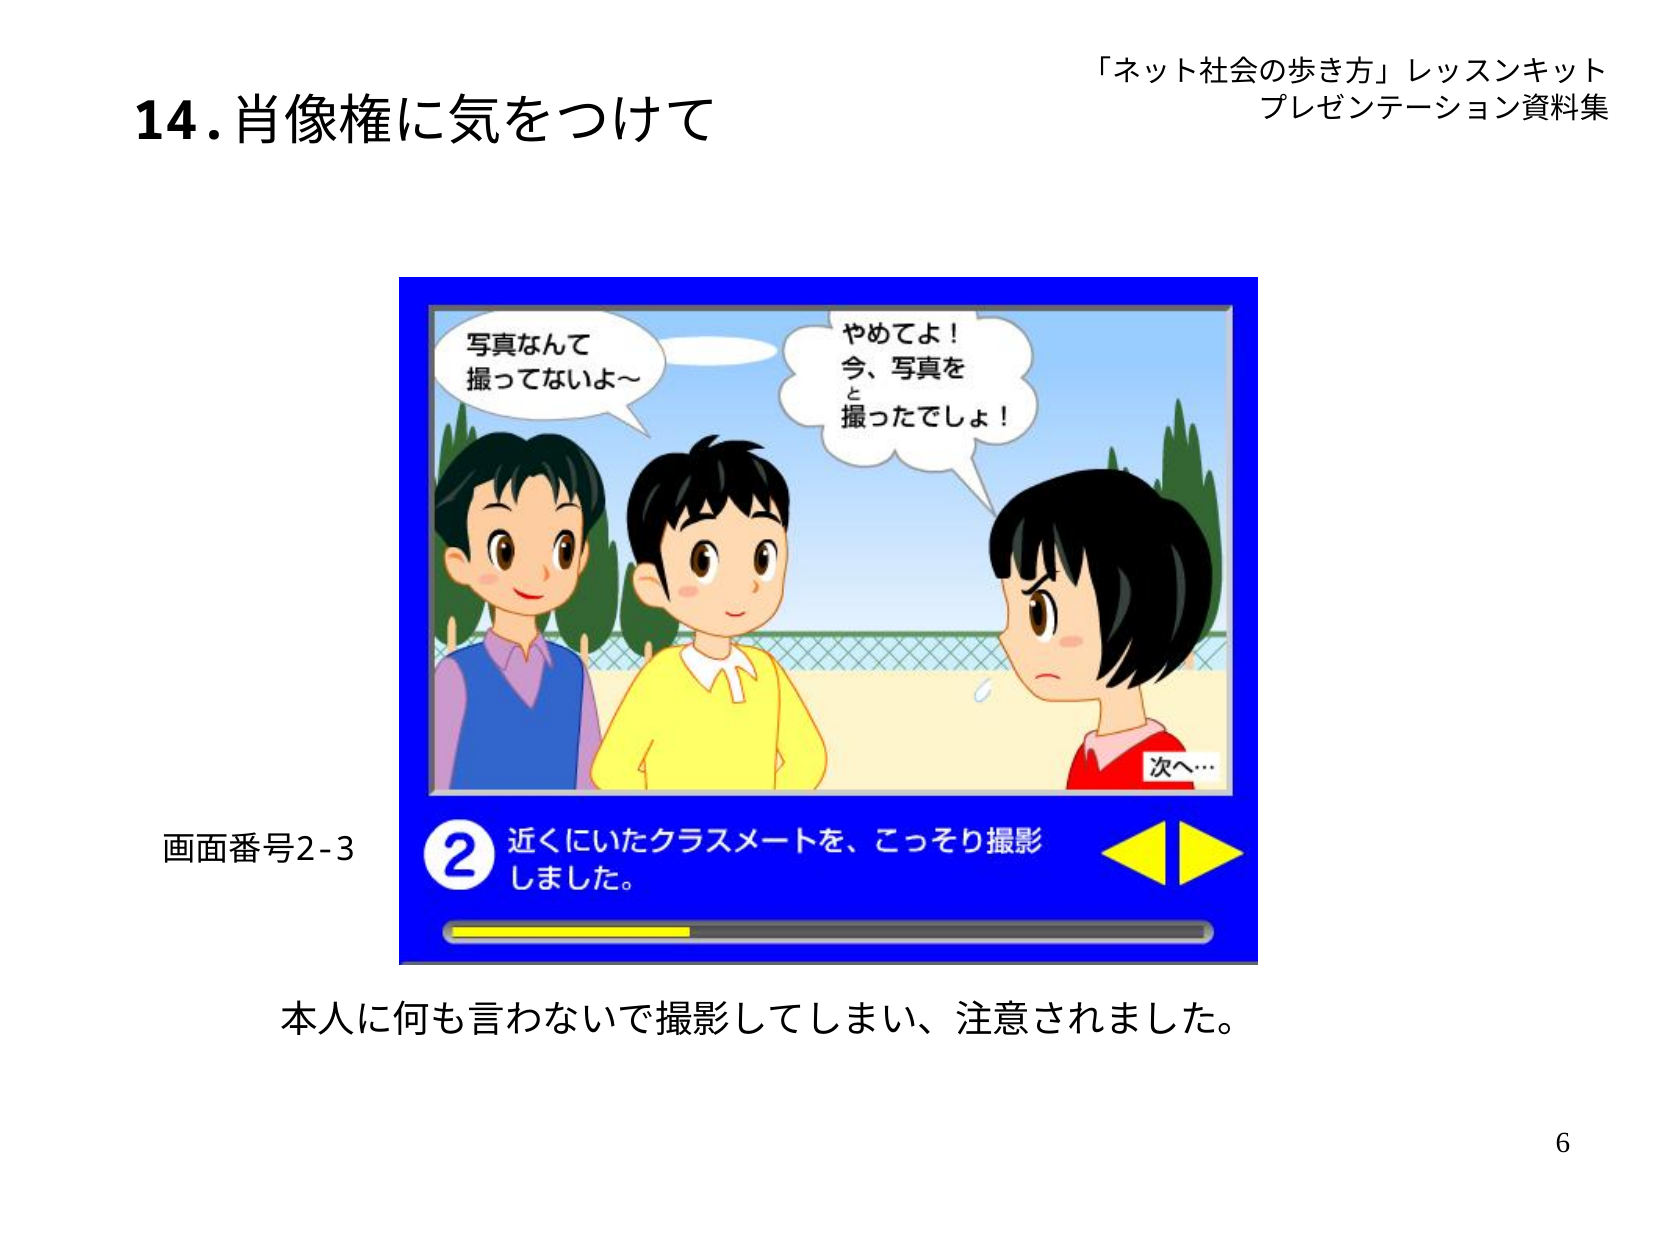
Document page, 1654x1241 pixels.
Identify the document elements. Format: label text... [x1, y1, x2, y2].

picture [399, 277, 1258, 965]
text_box 14.肖像権に気をつけて [118, 88, 1093, 158]
text_box 「ネット社会の歩き方」レッスンキット プレゼンテーション資料集 [1062, 44, 1625, 134]
text_box 画面番号2-3 [147, 826, 384, 875]
text_box 本人に何も言わないで撮影してしまい、注意されました。 [265, 981, 1418, 1051]
